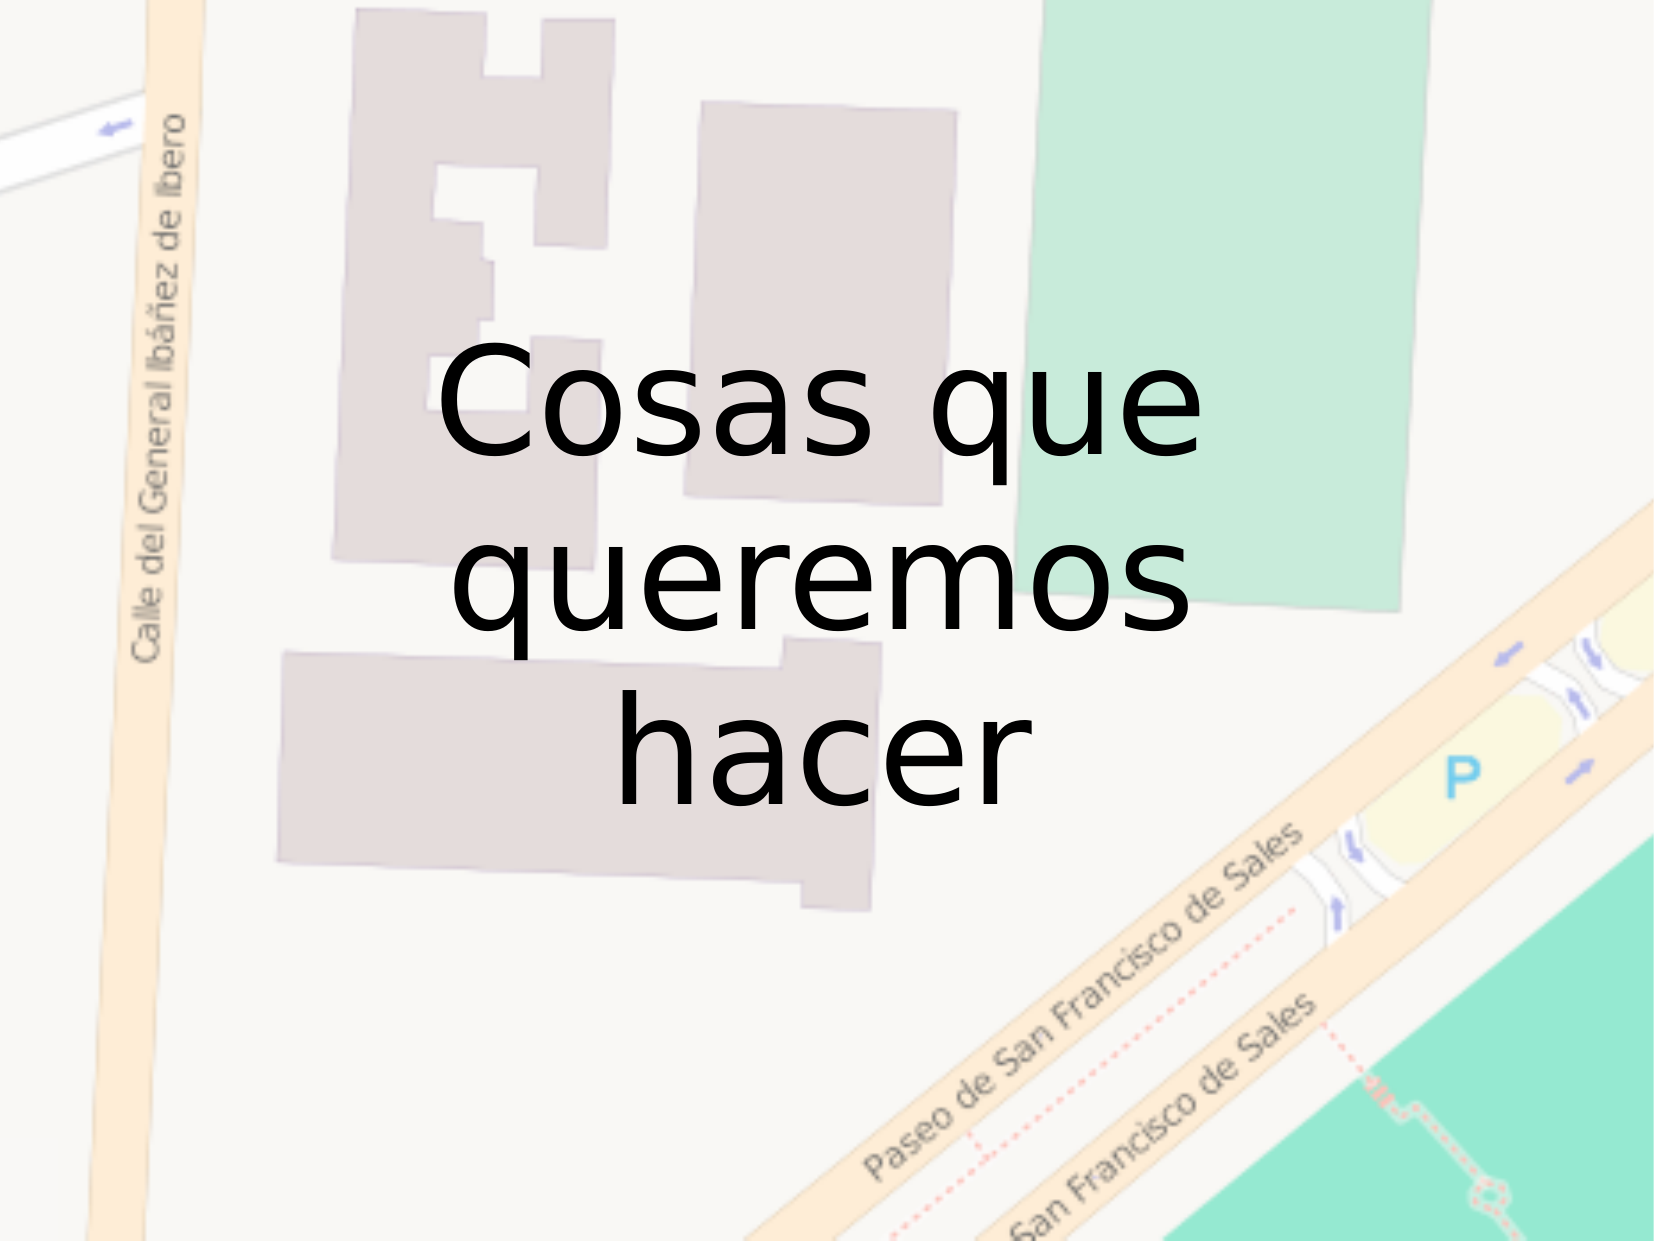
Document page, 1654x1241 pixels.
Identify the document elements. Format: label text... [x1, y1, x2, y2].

title Cosas que queremos hacer [76, 92, 1565, 1063]
